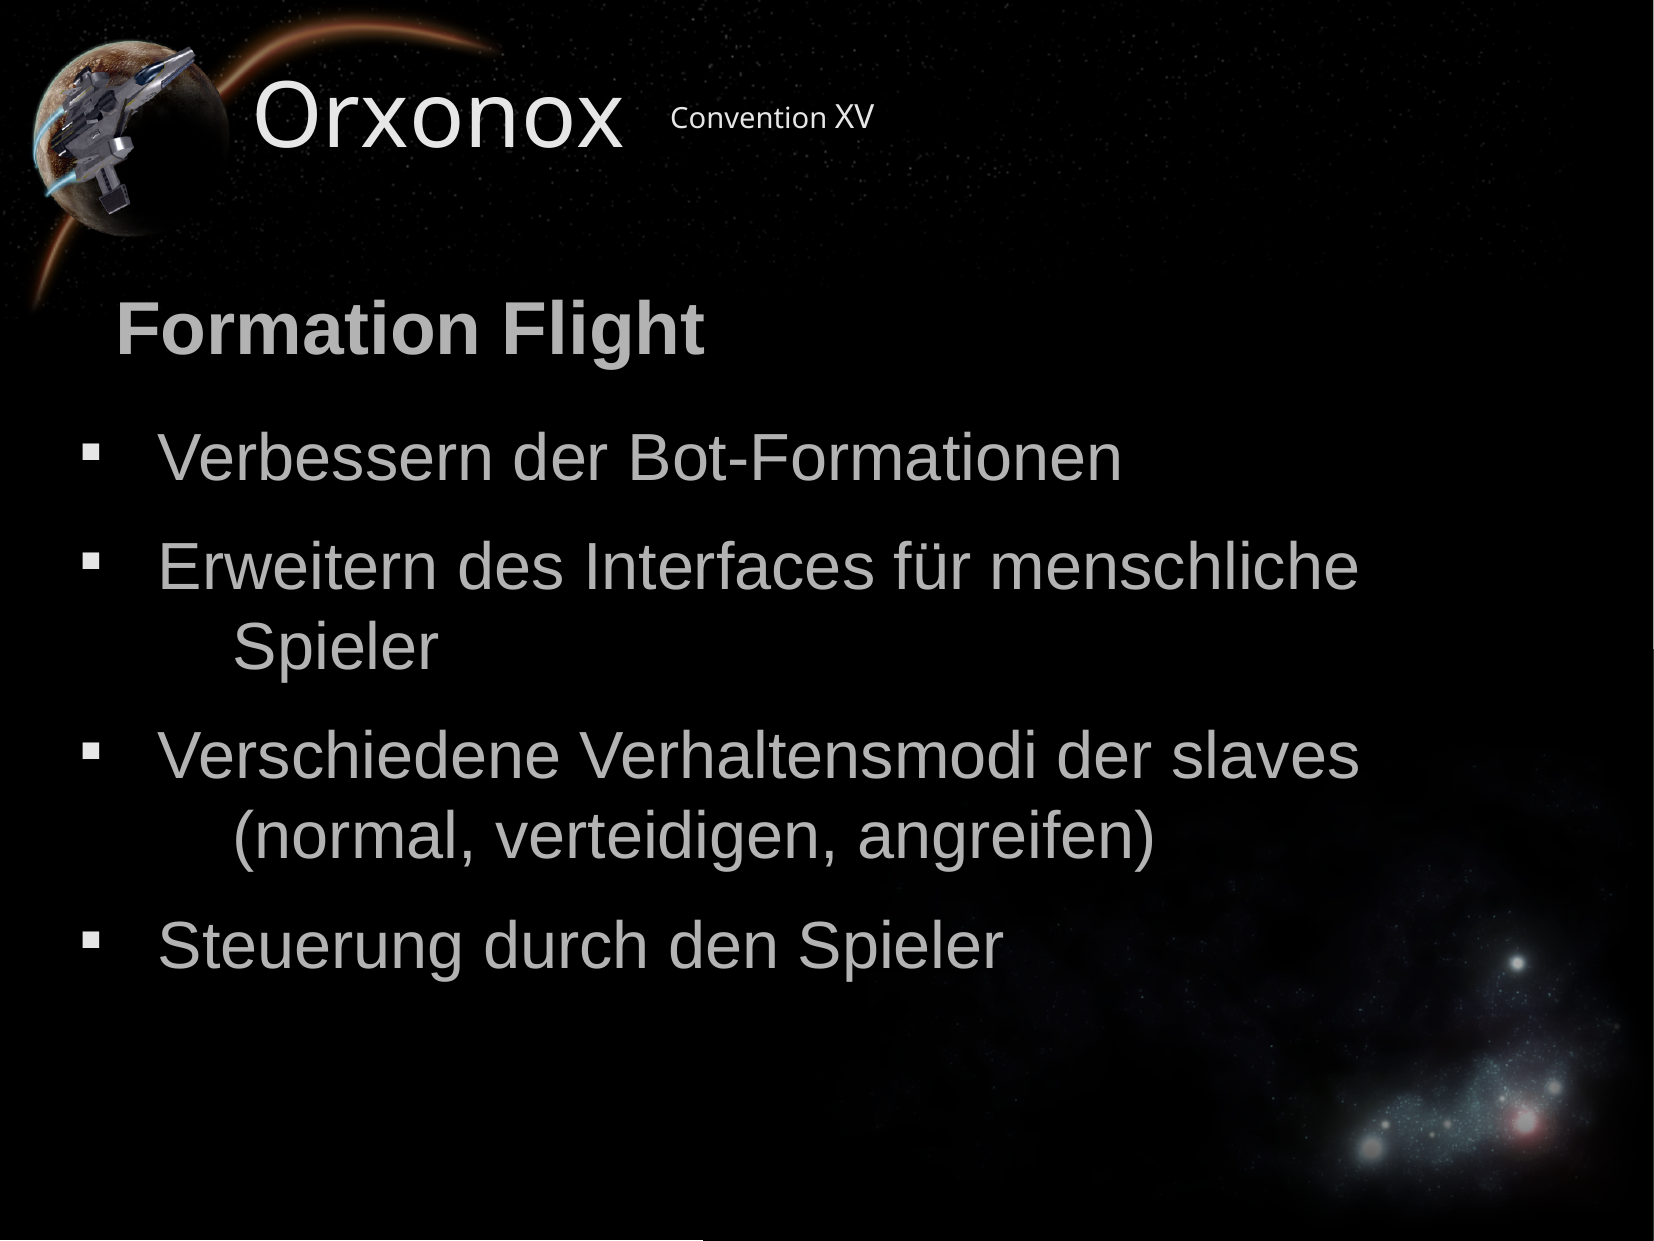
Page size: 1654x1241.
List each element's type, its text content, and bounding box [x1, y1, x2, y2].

picture [0, 0, 1607, 443]
list Verbessern der Bot-Formationen Erweitern des Interfaces für menschliche Spieler Verschiedene Verhaltensmodi der slaves (normal, verteidigen, angreifen) Steuerung durch den Spieler [82, 413, 1418, 1232]
picture [703, 649, 1654, 1241]
title Formation Flight [88, 265, 1577, 384]
